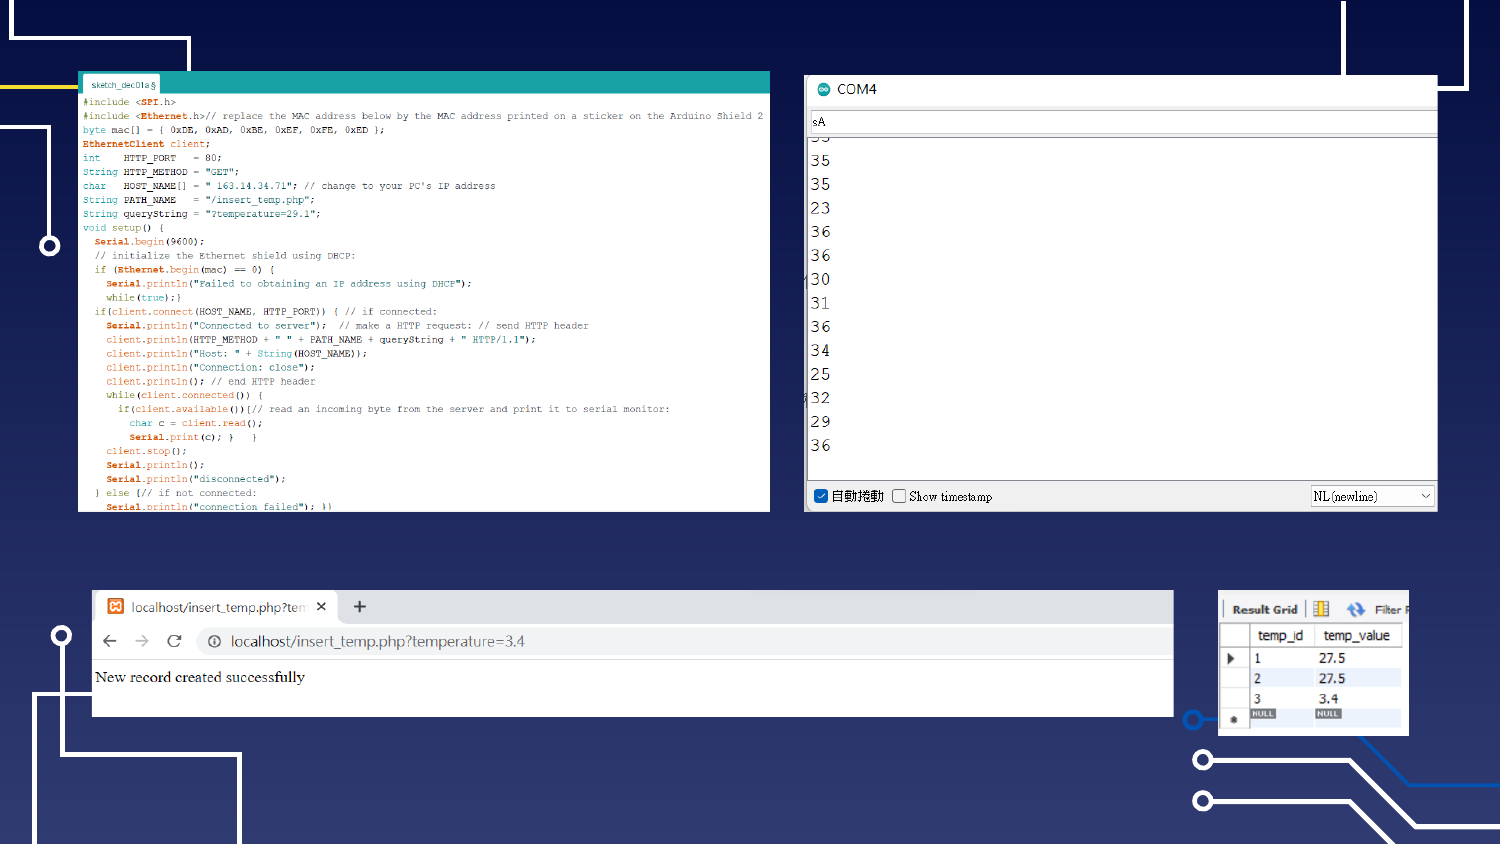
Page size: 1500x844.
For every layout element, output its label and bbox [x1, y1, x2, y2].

picture [78, 71, 770, 512]
picture [91, 590, 1174, 717]
picture [1218, 590, 1409, 736]
picture [804, 71, 1438, 512]
